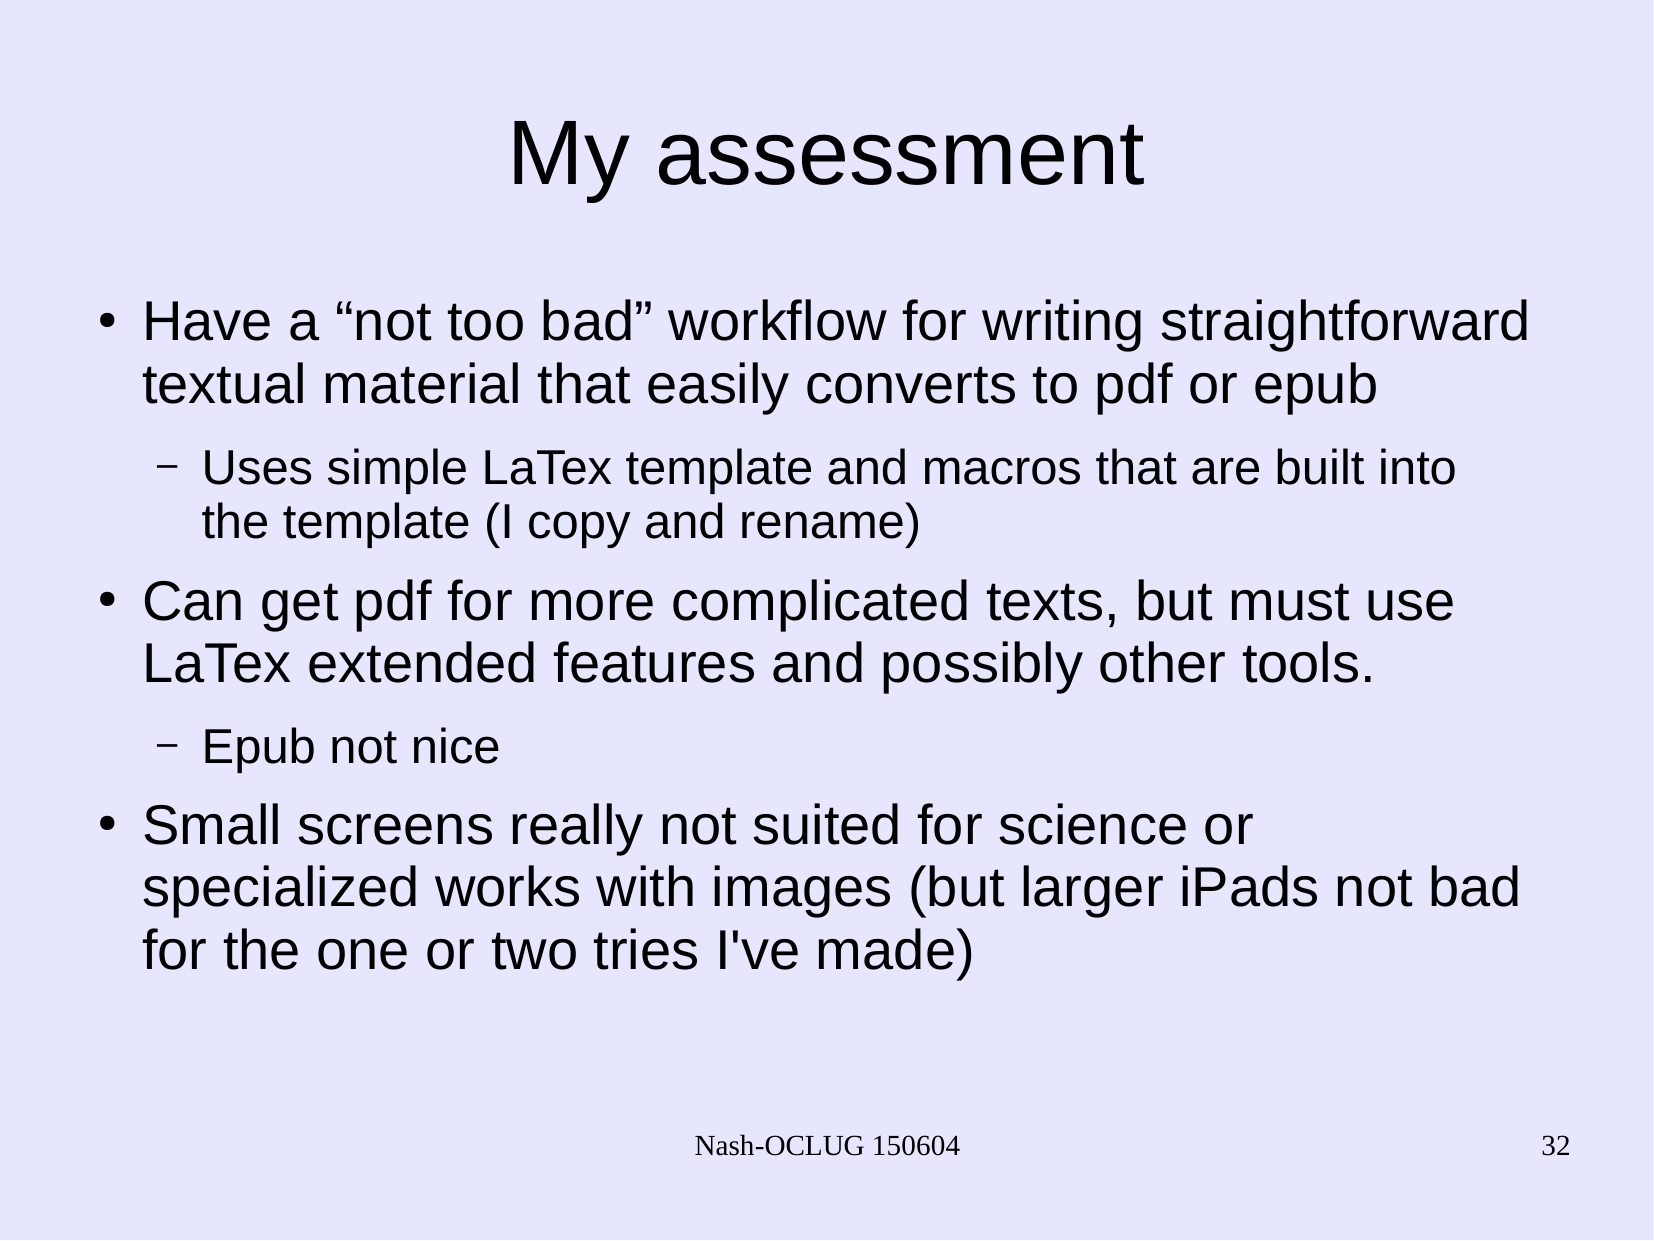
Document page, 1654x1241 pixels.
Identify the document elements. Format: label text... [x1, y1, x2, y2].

title My assessment [82, 49, 1571, 257]
list Have a “not too bad” workflow for writing straightforward textual material that easily converts to pdf or epub Uses simple LaTex template and macros that are built into the template (I copy and rename) Can get pdf for more complicated texts, but must use LaTex extended features and possibly other tools. Epub not nice Small screens really not suited for science or specialized works with images (but larger iPads not bad for the one or two tries I've made) [82, 290, 1538, 1010]
